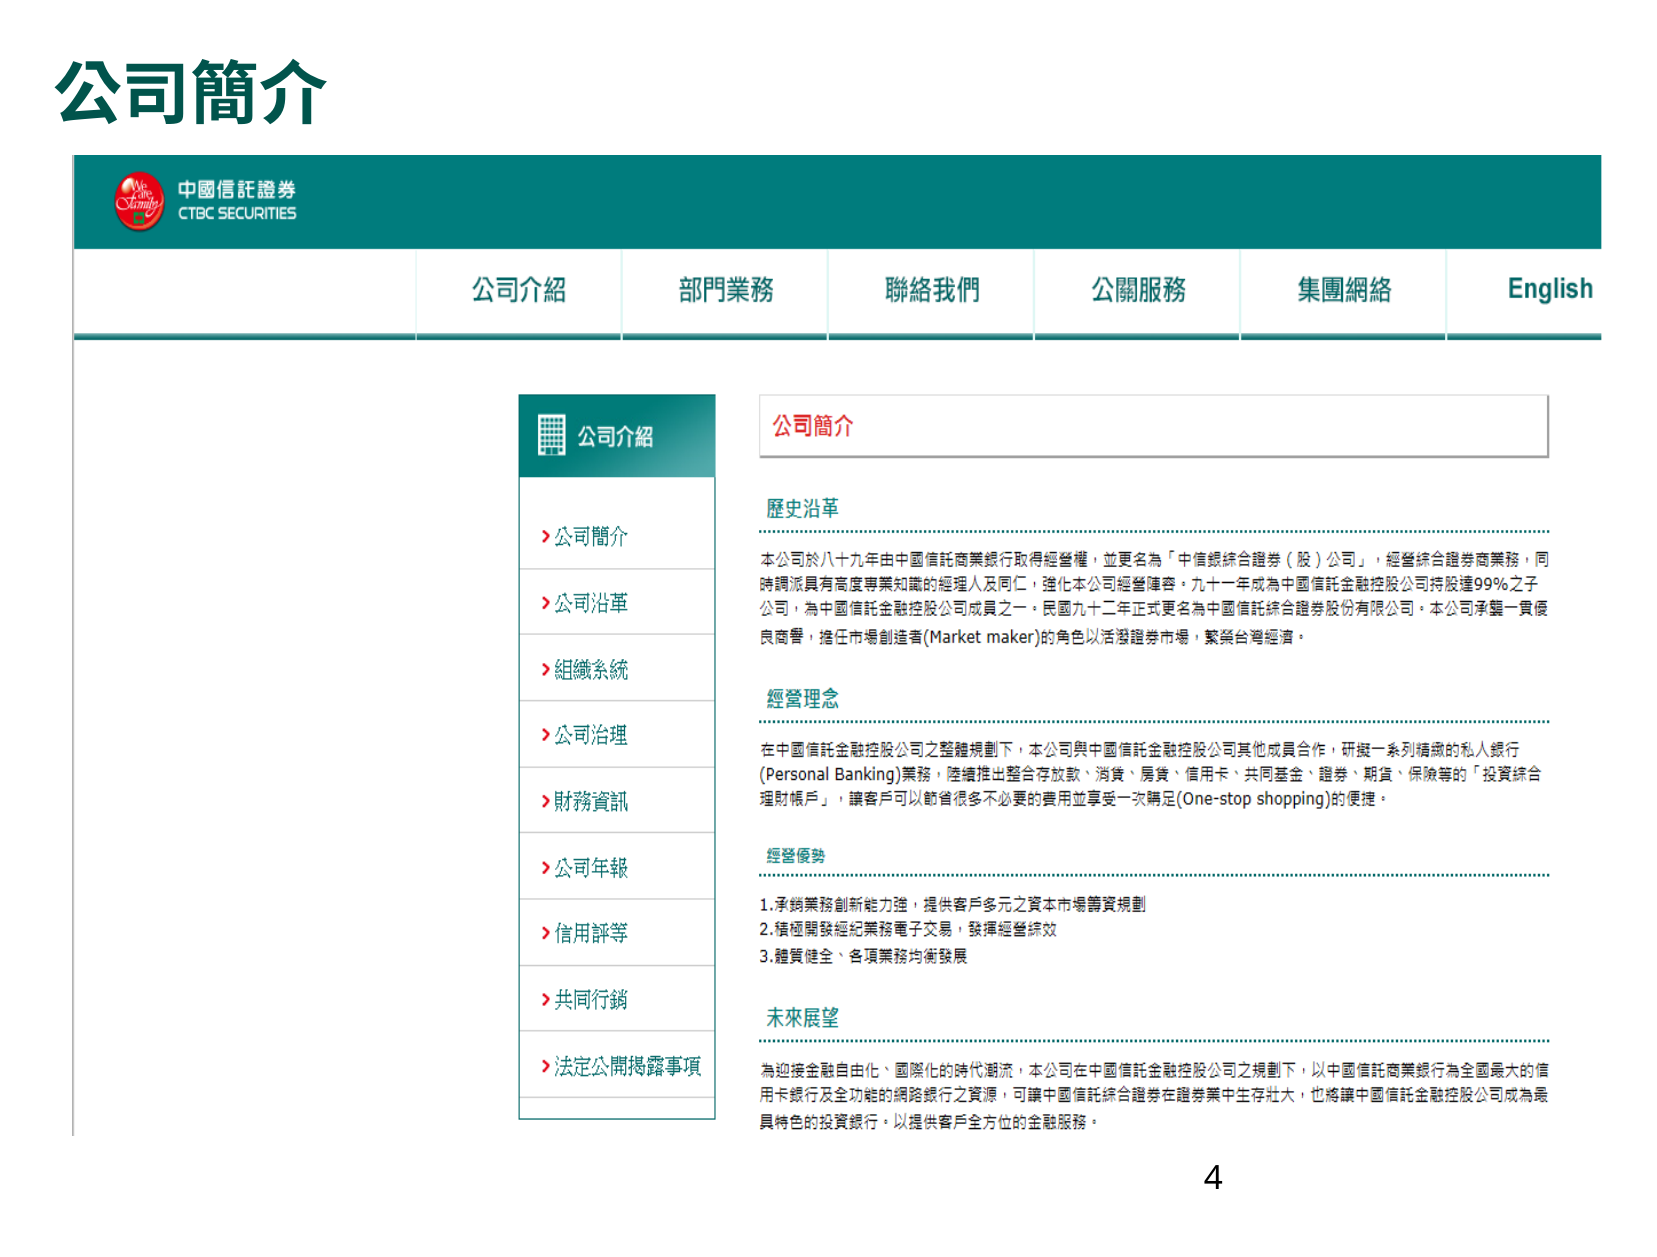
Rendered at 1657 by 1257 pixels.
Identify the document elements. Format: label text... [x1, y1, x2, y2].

picture [72, 155, 1602, 1136]
slide_number 4 [1187, 1147, 1533, 1232]
title 公司簡介 [36, 13, 1445, 168]
